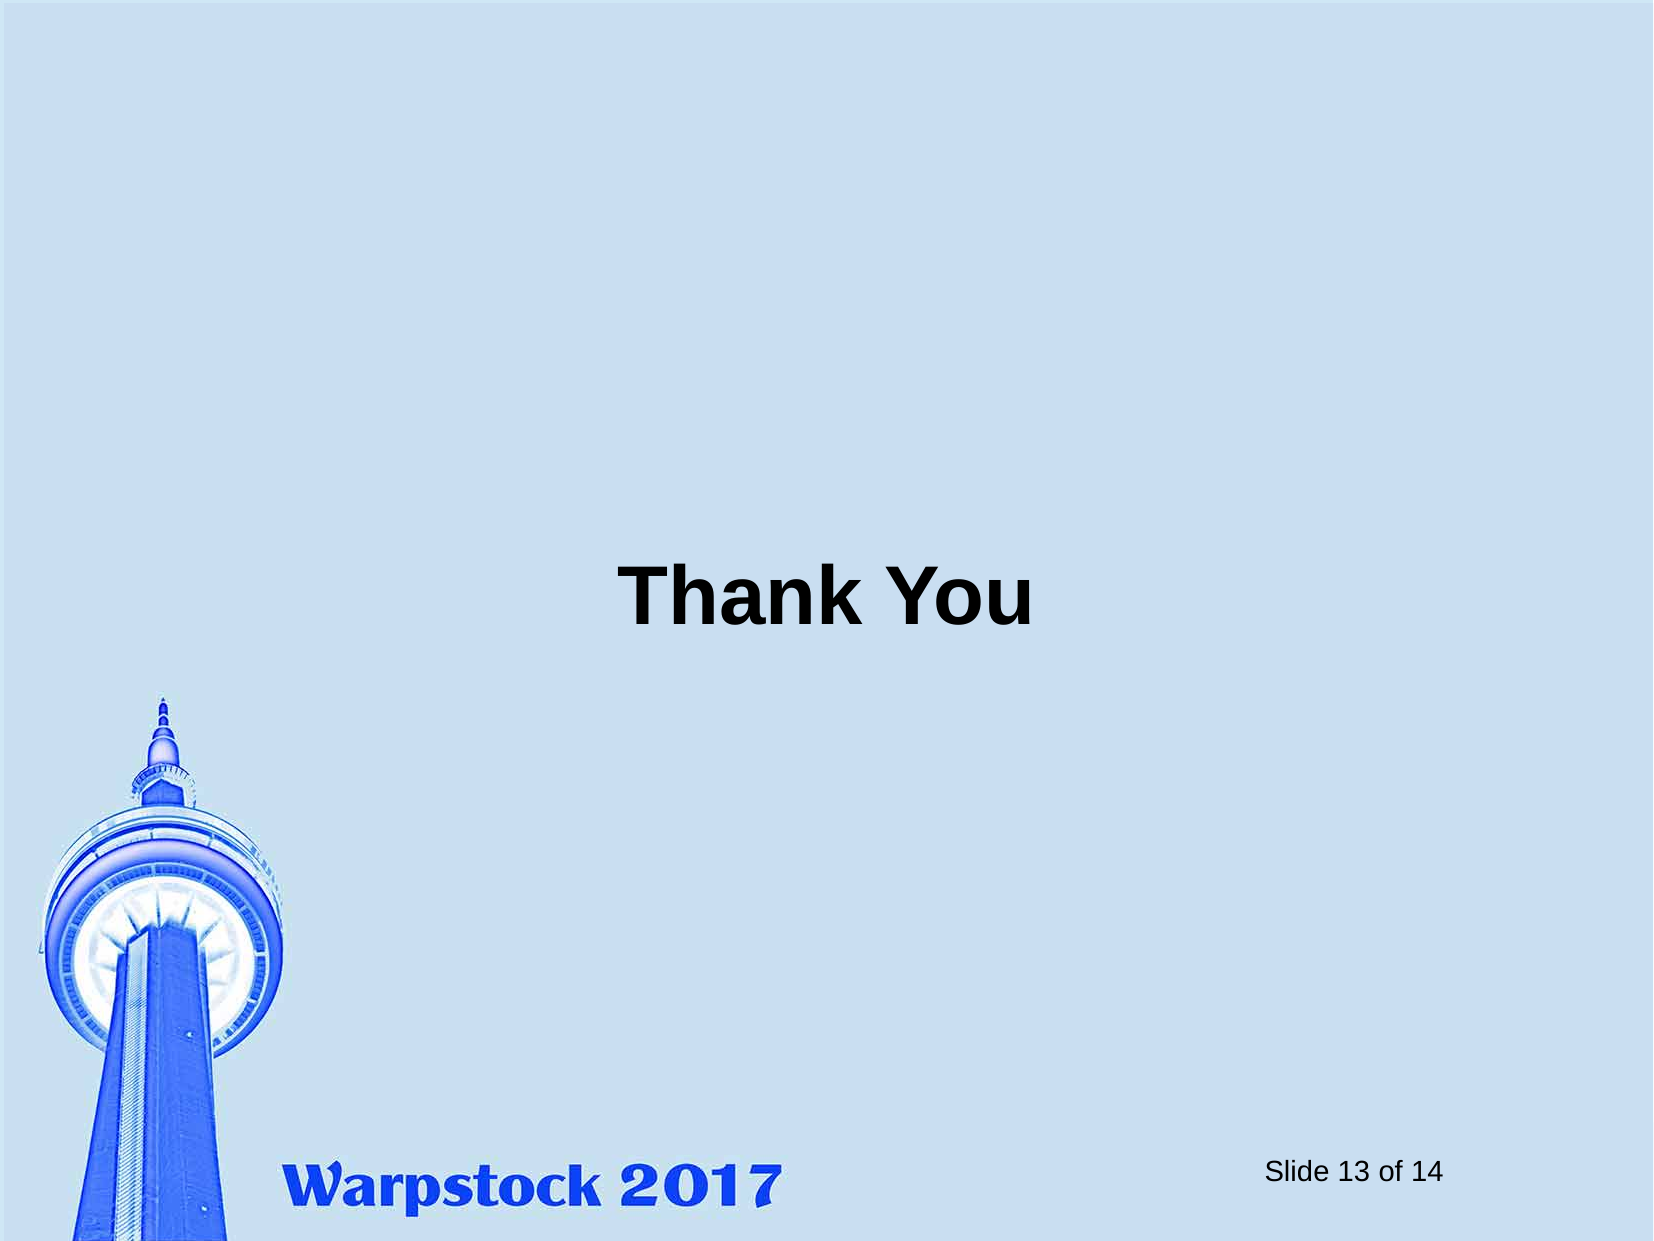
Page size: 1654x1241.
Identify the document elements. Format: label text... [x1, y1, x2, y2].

title Thank You [82, 549, 1571, 643]
picture [4, 3, 1654, 1241]
